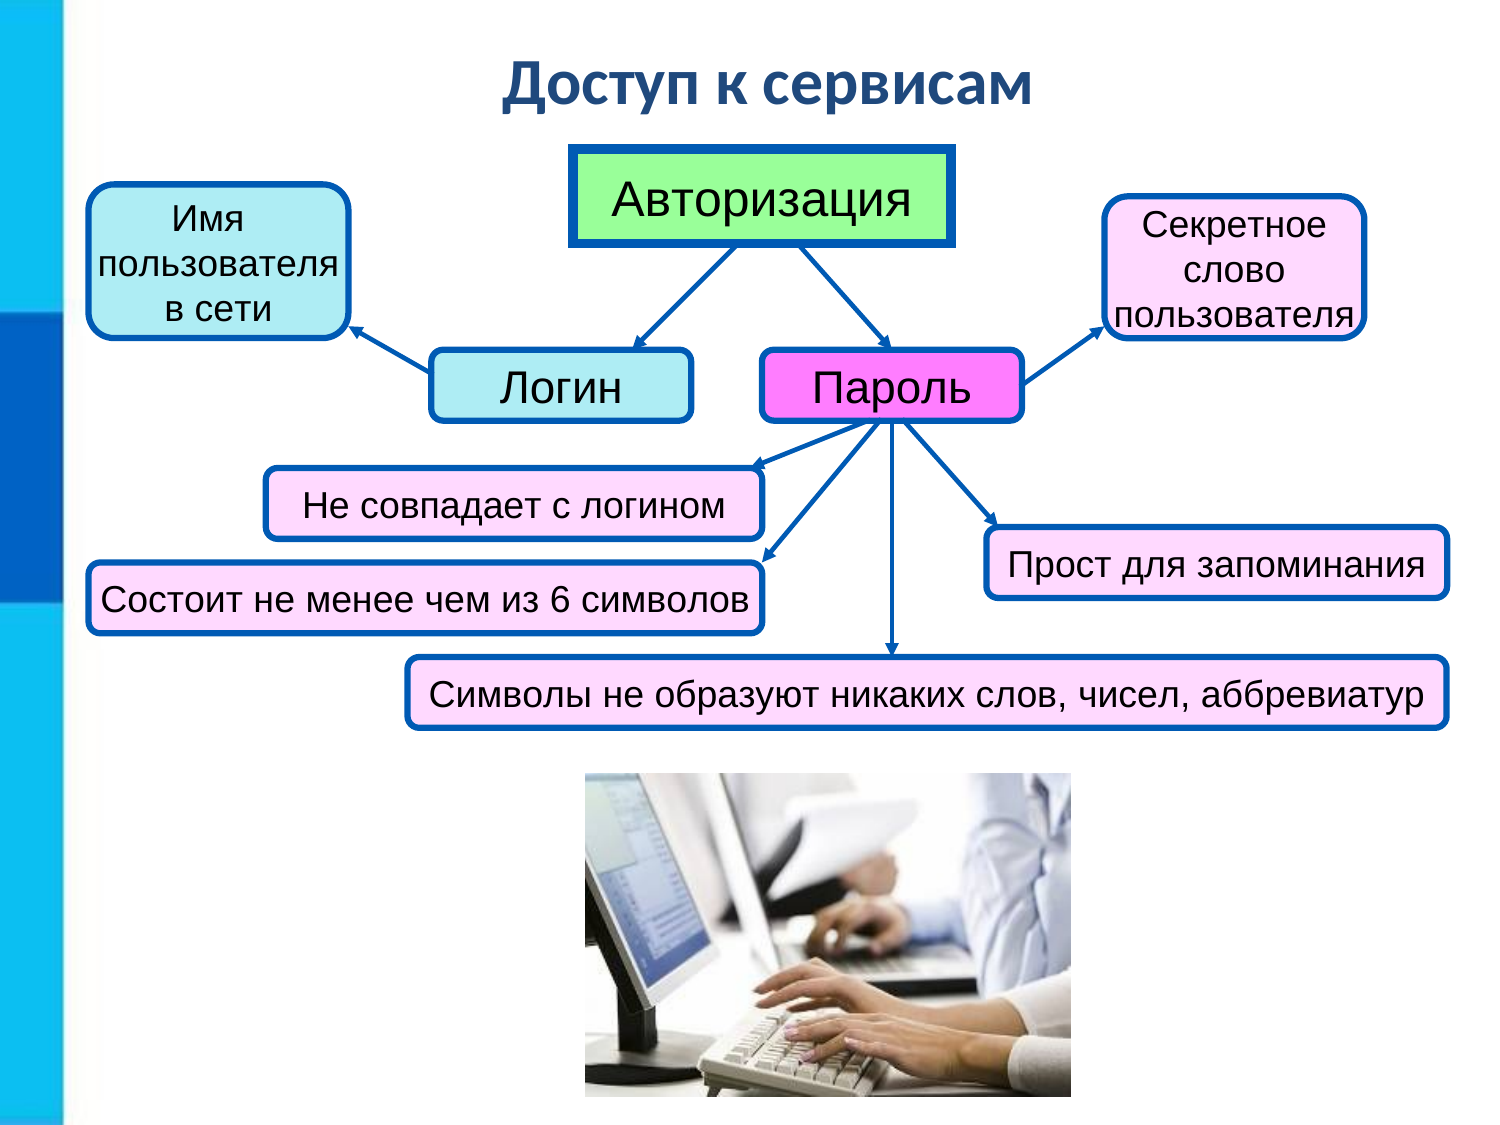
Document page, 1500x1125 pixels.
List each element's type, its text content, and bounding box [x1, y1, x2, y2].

text_box Прост для запоминания [986, 527, 1448, 598]
text_box Логин [431, 349, 692, 421]
text_box Имя пользователя в сети [88, 184, 349, 339]
text_box Доступ к сервисам [112, 31, 1425, 126]
picture [0, 0, 1500, 1125]
text_box Пароль [761, 349, 1022, 421]
text_box Секретное слово пользователя [1104, 196, 1365, 339]
text_box Символы не образуют никаких слов, чисел, аббревиатур [407, 656, 1447, 728]
text_box Не совпадает с логином [265, 467, 763, 539]
text_box Авторизация [572, 148, 951, 244]
text_box Состоит не менее чем из 6 символов [88, 562, 763, 634]
